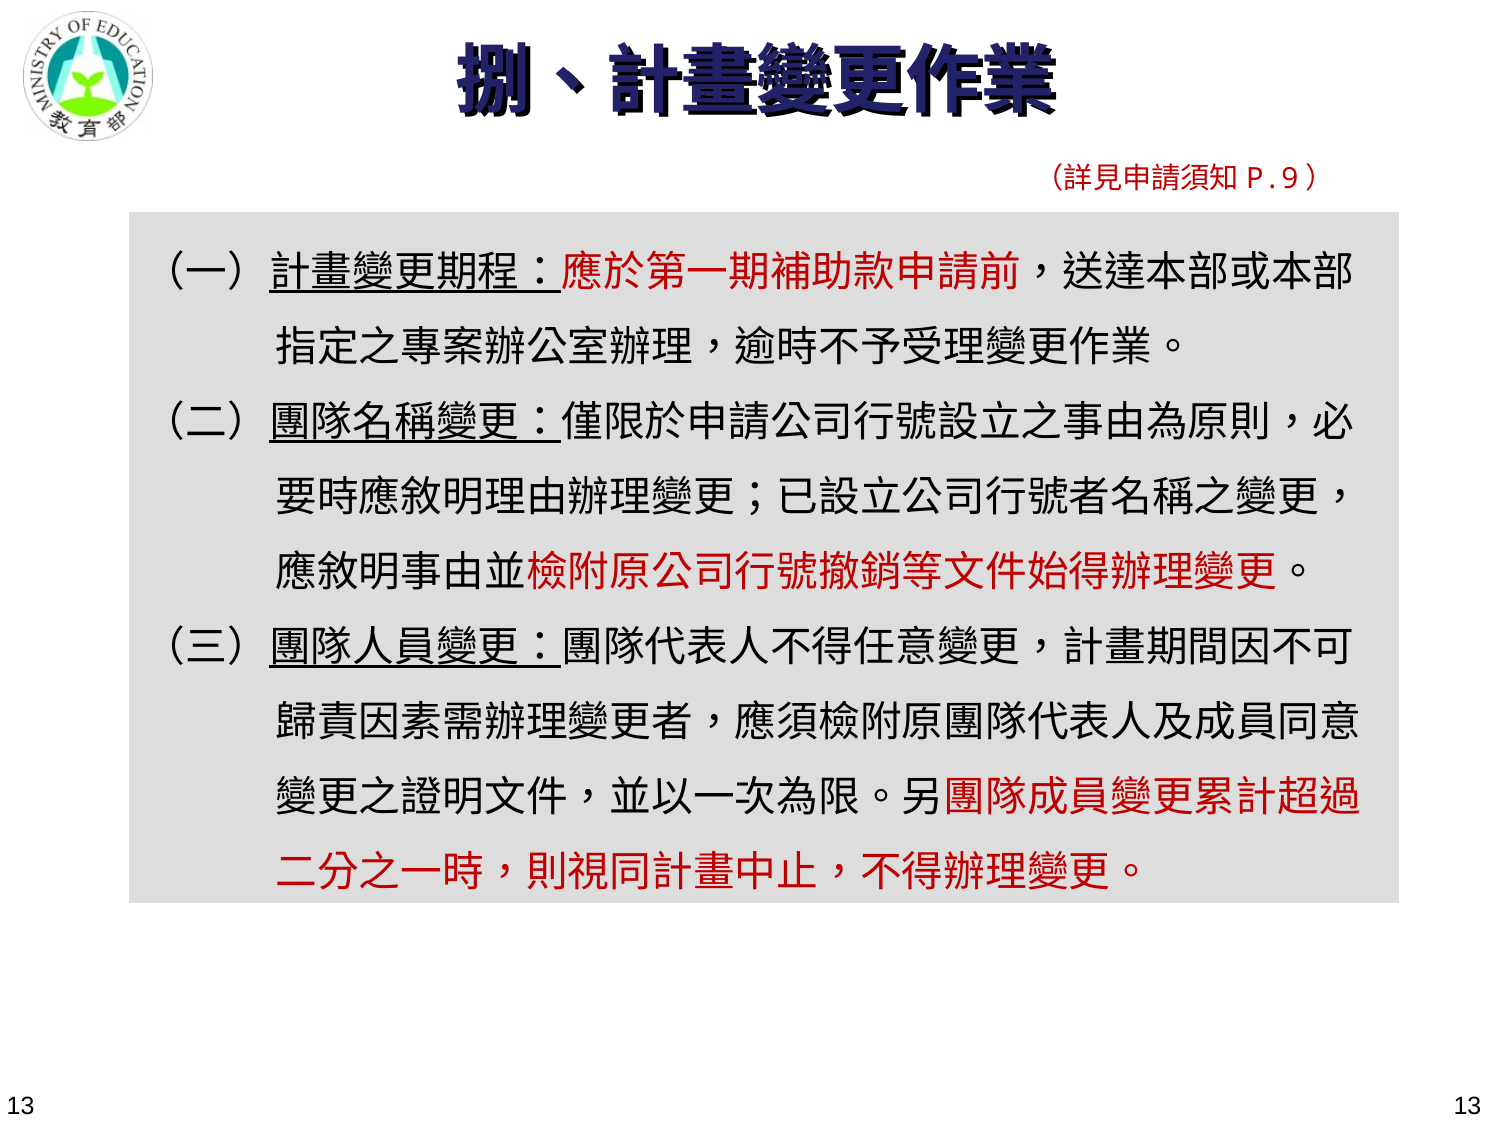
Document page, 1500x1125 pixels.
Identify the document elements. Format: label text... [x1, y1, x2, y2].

text_box （詳見申請須知P.9） [1019, 152, 1407, 203]
text_box （一）計畫變更期程：應於第一期補助款申請前，送達本部或本部指定之專案辦公室辦理，逾時不予受理變更作業。 （二）團隊名稱變更：僅限於申請公司行號設立之事由為原則，必要時應敘明理由辦理變更；已設立公司行號者名稱之變更，應敘明事由並檢附原公司行號撤銷等文件始得辦理變更。 （三）團隊人員變更：團隊代表人不得任意變更，計畫期間因不可歸責因素需辦理變更者，應須檢附原團隊代表人及成員同意變更之證明文件，並以一次為限。另團隊成員變更累計超過二分之一時，則視同計畫中止，不得辦理變更。 [129, 212, 1399, 903]
text_box [0, 1082, 54, 1125]
text_box 捌、計畫變更作業 [129, 23, 1383, 129]
